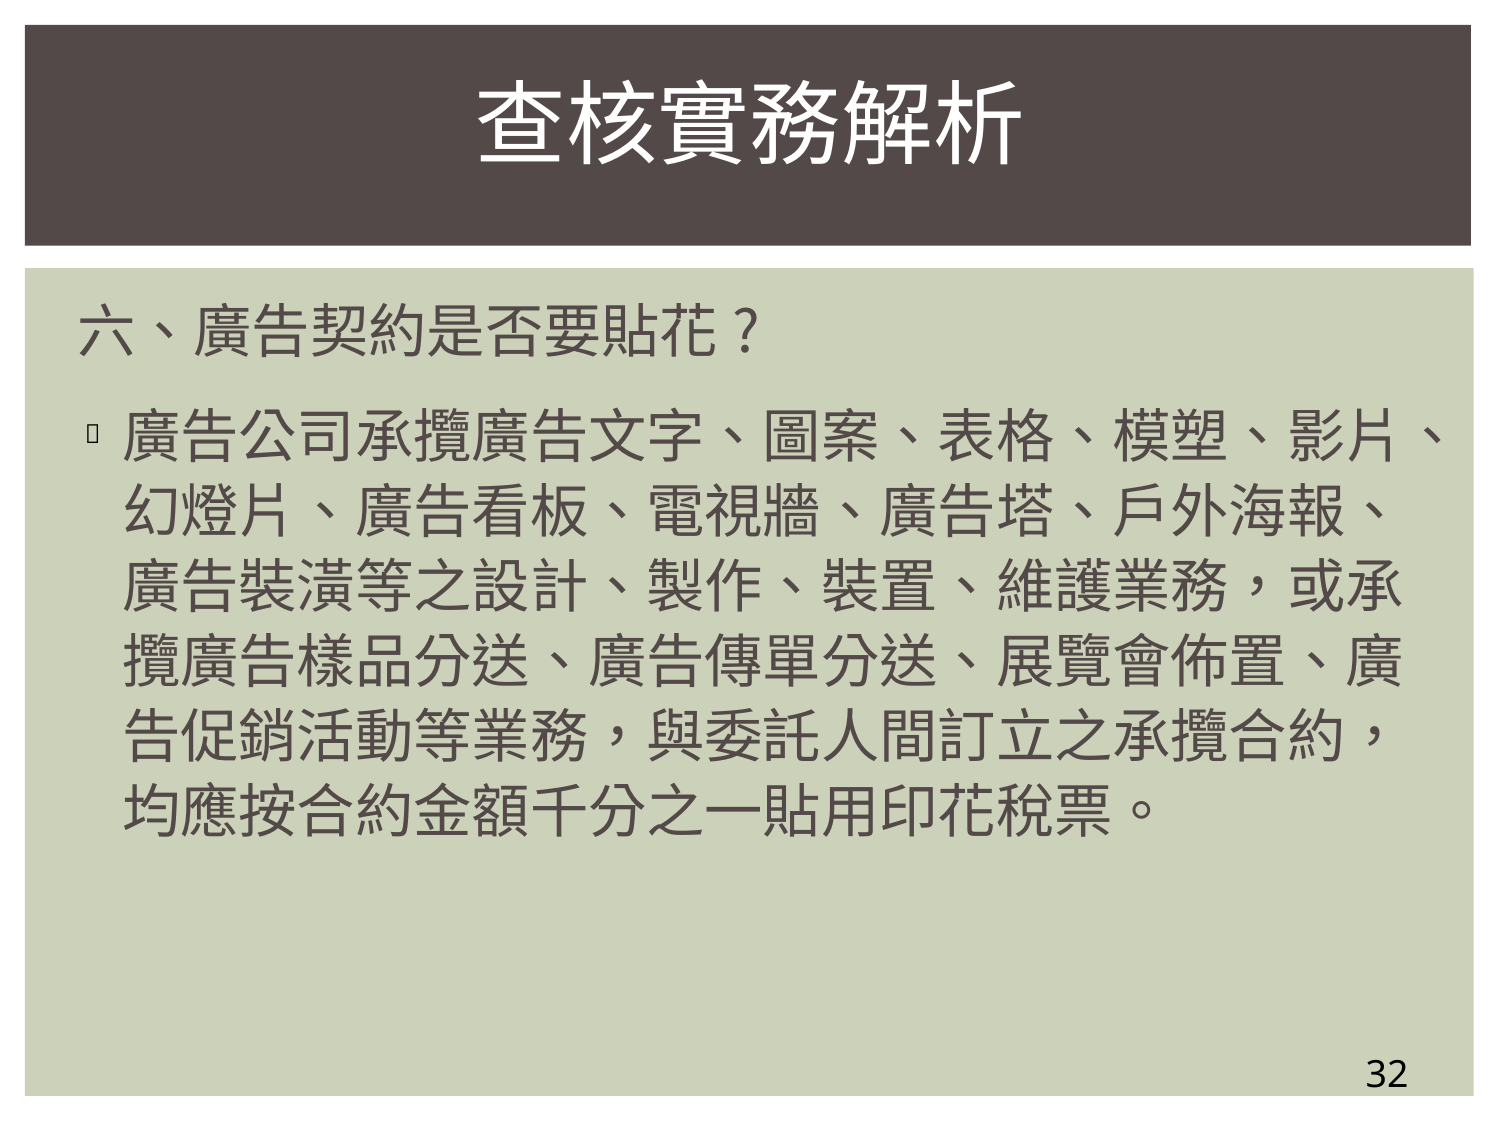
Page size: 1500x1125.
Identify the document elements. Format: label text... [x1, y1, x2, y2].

list 六、廣告契約是否要貼花? 廣告公司承攬廣告文字、圖案、表格、模塑、影片、幻燈片、廣告看板、電視牆、廣告塔、戶外海報、廣告裝潢等之設計、製作、裝置、維護業務，或承攬廣告樣品分送、廣告傳單分送、展覽會佈置、廣告促銷活動等業務，與委託人間訂立之承攬合約，均應按合約金額千分之一貼用印花稅票。 [62, 281, 1442, 1005]
title 查核實務解析 [62, 58, 1438, 232]
slide_number <編號> [1350, 1042, 1447, 1088]
